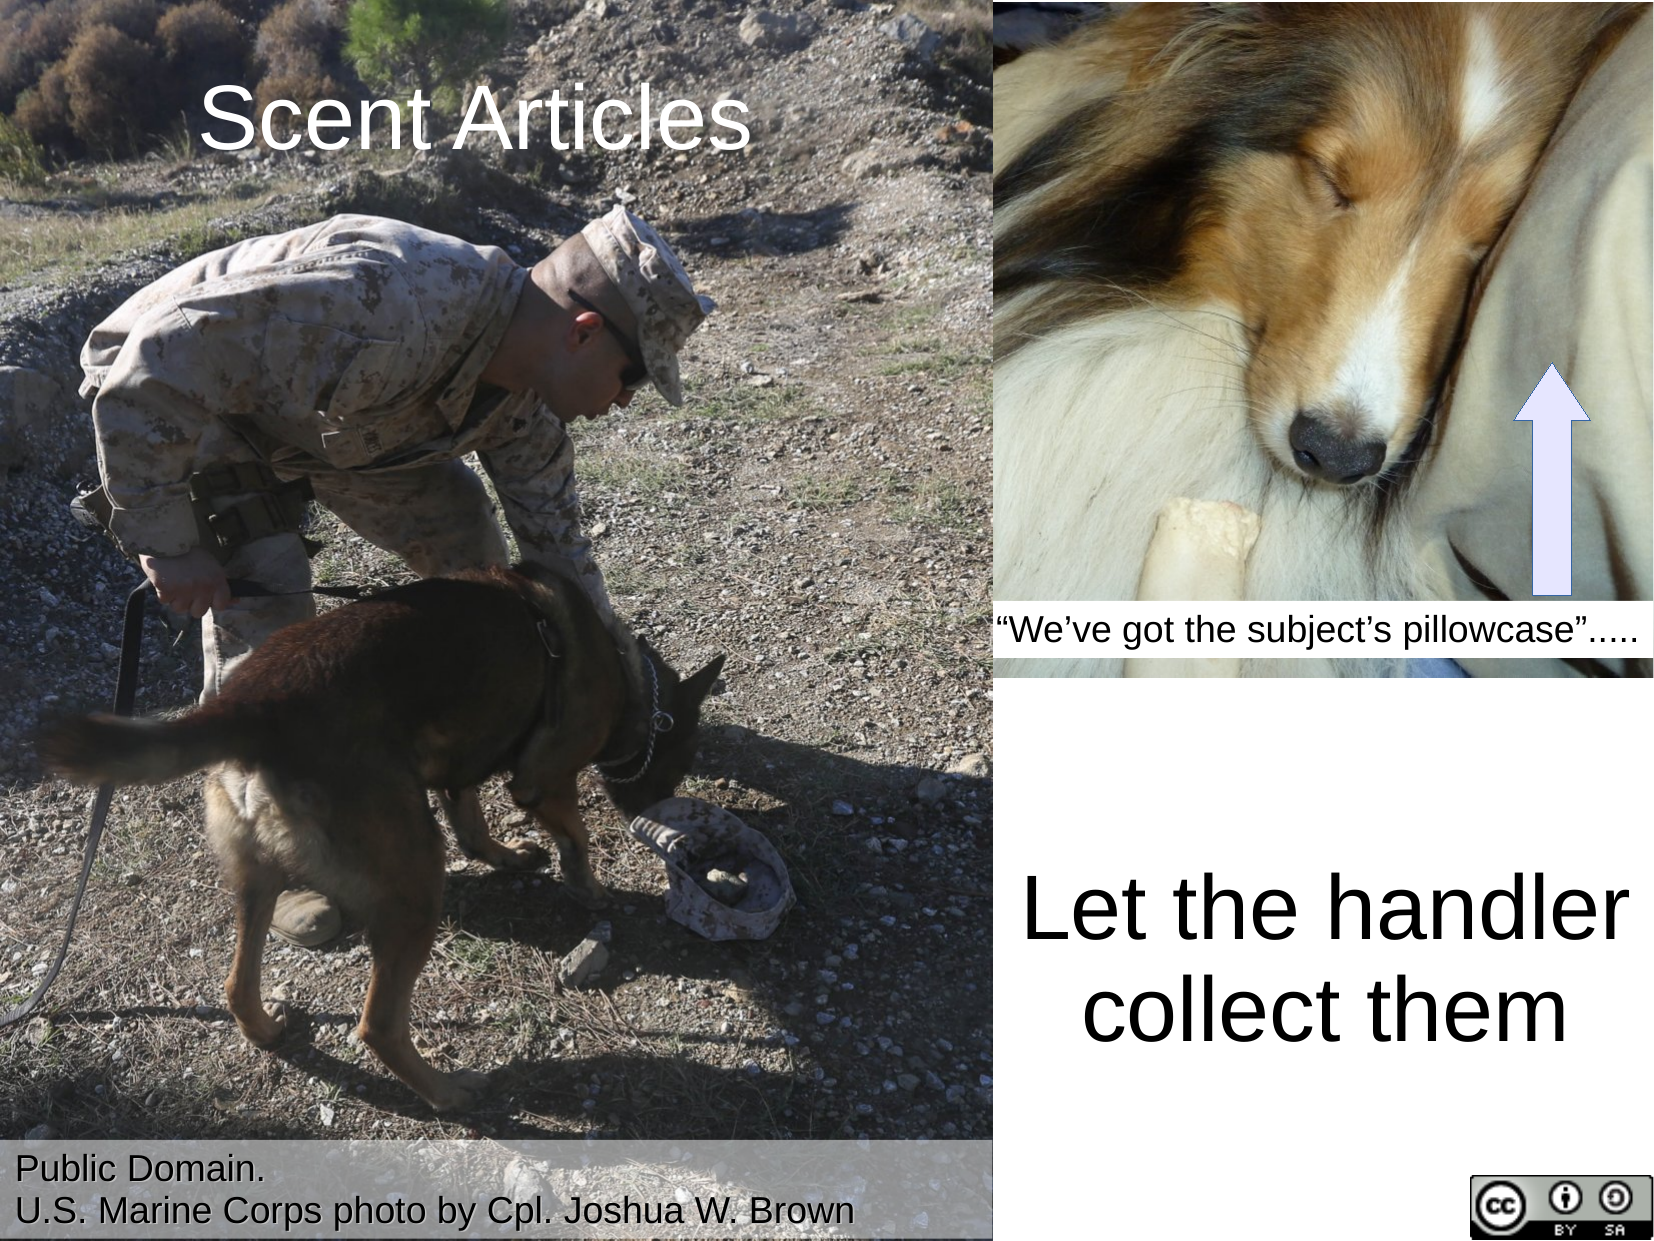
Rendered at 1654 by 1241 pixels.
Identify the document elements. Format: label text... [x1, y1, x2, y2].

picture [0, 0, 1654, 1139]
title Scent Articles [82, 13, 869, 222]
title Let the handler collect them [1004, 799, 1648, 1119]
text_box “We’ve got the subject’s pillowcase”..... [993, 600, 1654, 658]
picture [1470, 1175, 1654, 1241]
text_box [1513, 362, 1591, 596]
text_box Public Domain. U.S. Marine Corps photo by Cpl. Joshua W. Brown [0, 1139, 993, 1239]
